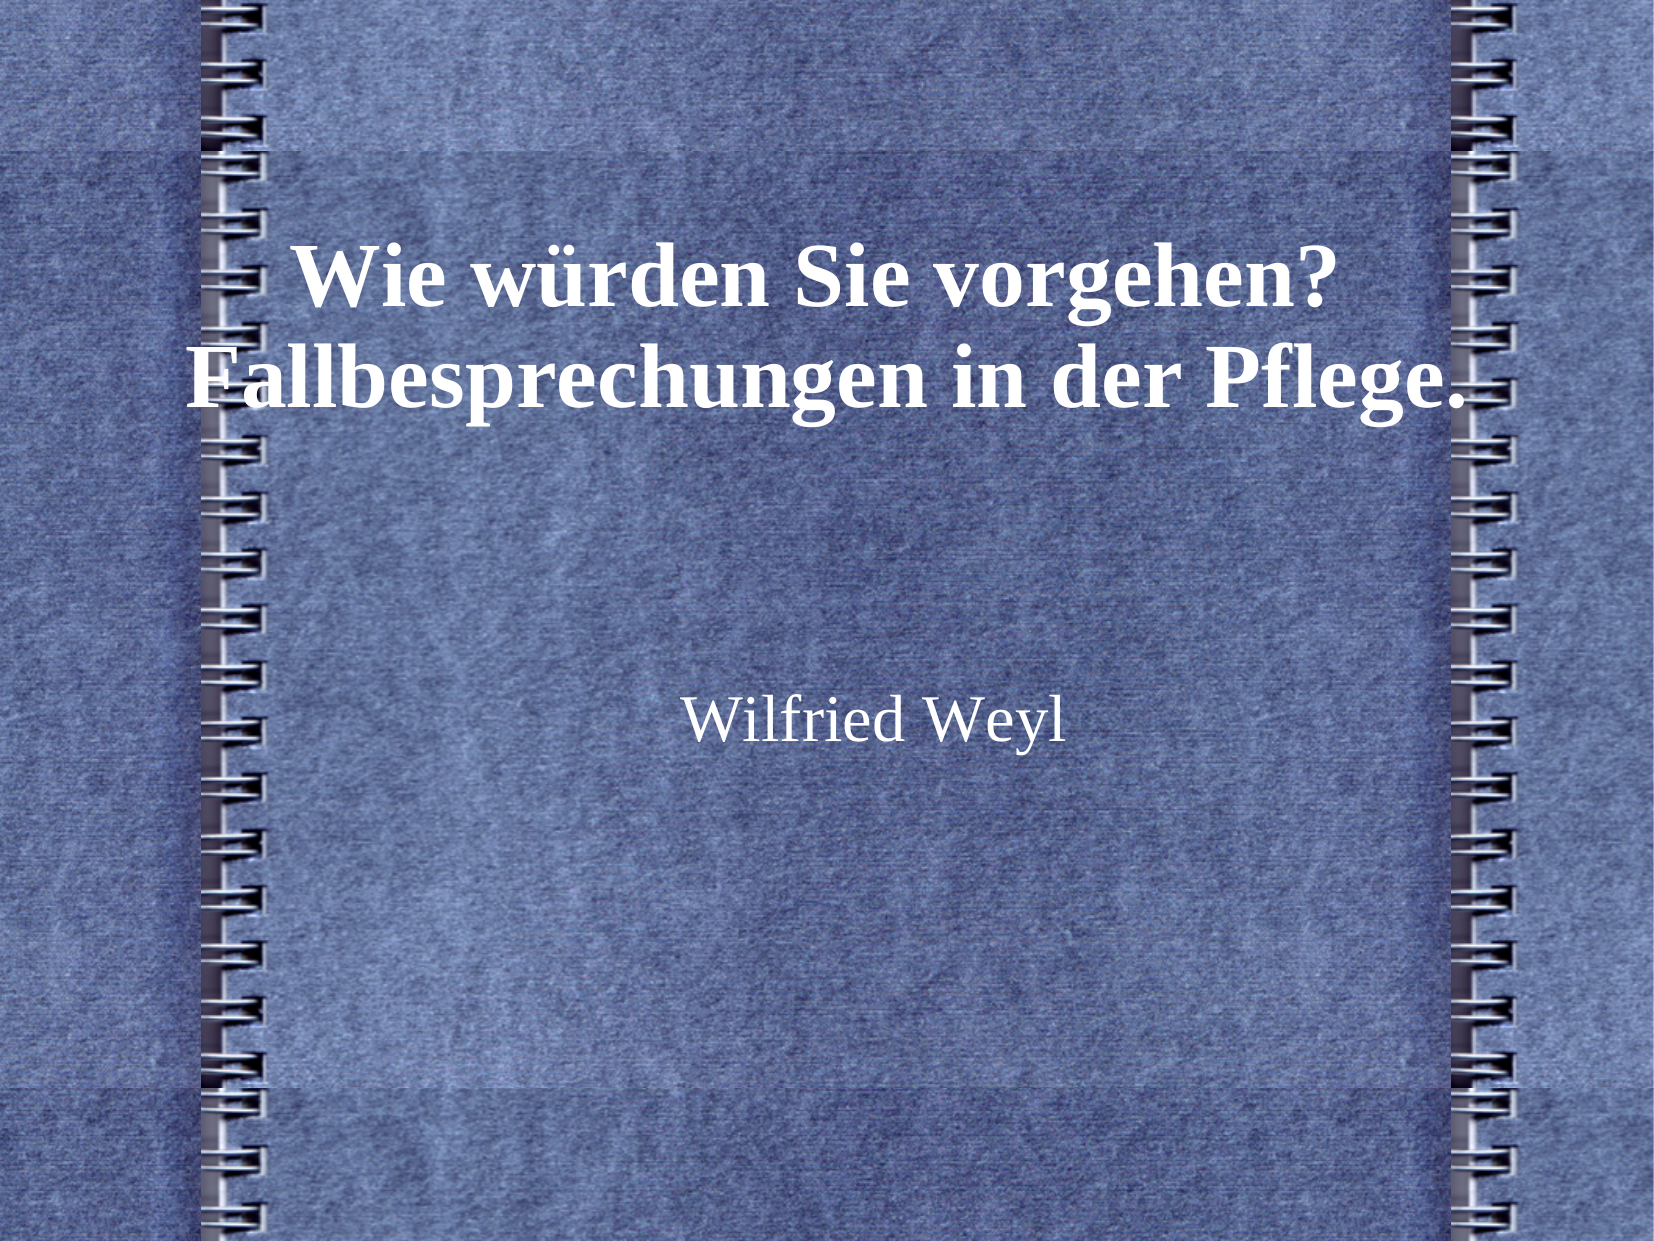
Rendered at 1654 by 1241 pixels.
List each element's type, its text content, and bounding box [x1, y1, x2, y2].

subtitle Wilfried Weyl [178, 364, 1570, 1147]
picture [0, 0, 1654, 1241]
title Wie würden Sie vorgehen? Fallbesprechungen in der Pflege. [121, 224, 1534, 428]
